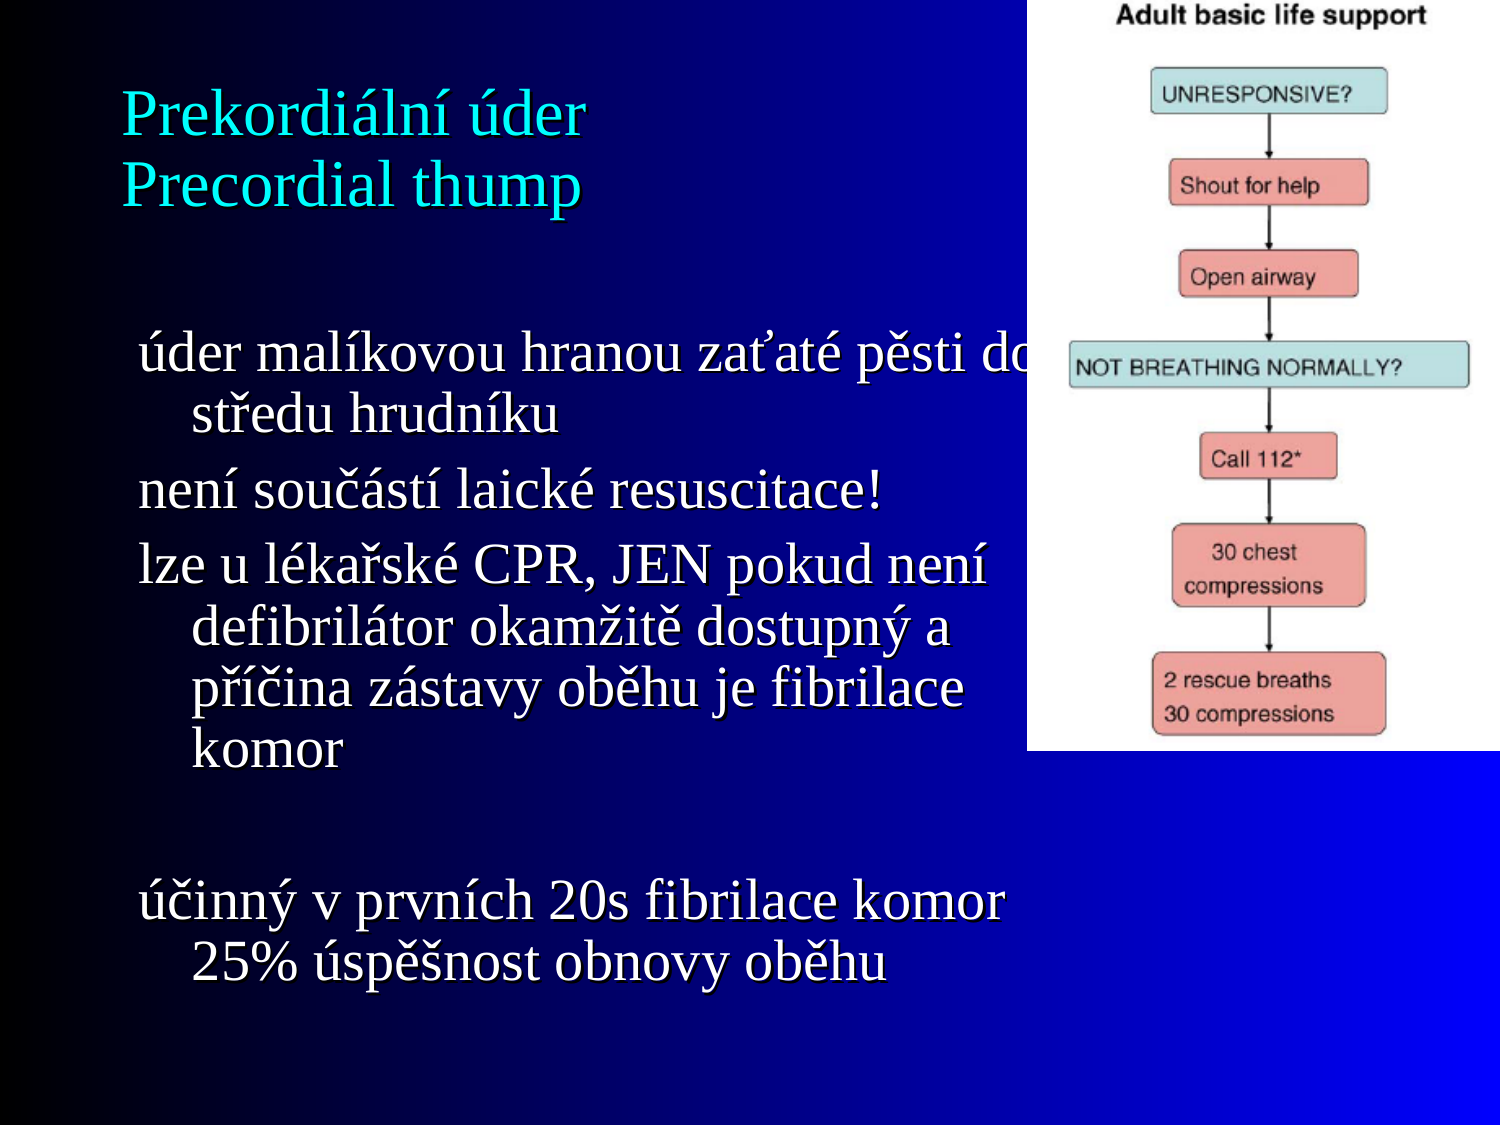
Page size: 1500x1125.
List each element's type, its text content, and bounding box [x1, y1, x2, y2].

title Prekordiální úder Precordial thump [121, 54, 1027, 246]
picture [1027, 0, 1500, 751]
list úder malíkovou hranou zaťaté pěsti do středu hrudníku není součástí laické resuscitace! lze u lékařské CPR, JEN pokud není defibrilátor okamžitě dostupný a příčina zástavy oběhu je fibrilace komor účinný v prvních 20s fibrilace komor 25% úspěšnost obnovy oběhu [121, 322, 1063, 1116]
